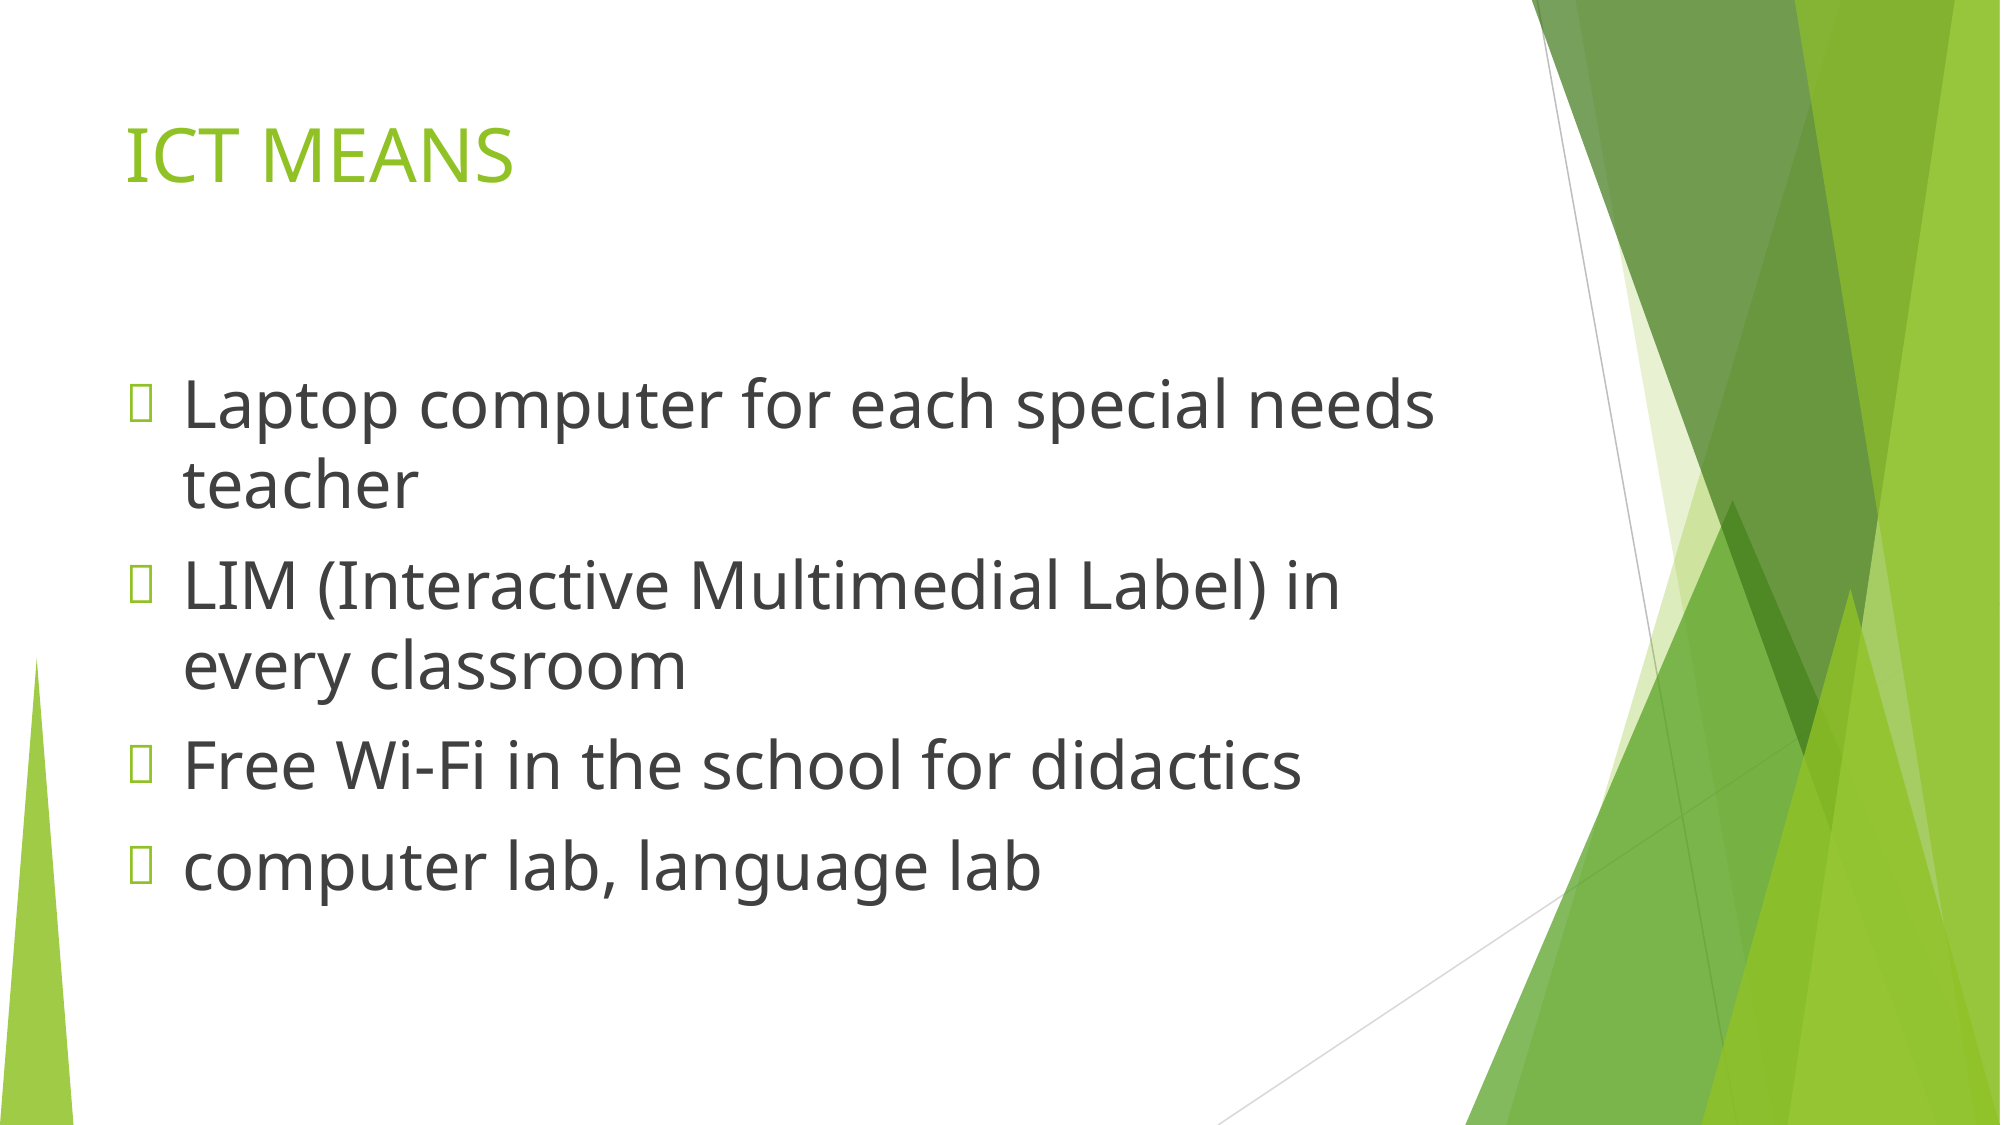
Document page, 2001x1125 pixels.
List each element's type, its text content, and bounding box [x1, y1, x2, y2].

list Laptop computer for each special needs teacher LIM (Interactive Multimedial Label) in every classroom Free Wi-Fi in the school for didactics computer lab, language lab [111, 354, 1522, 992]
title ICT MEANS [111, 99, 1522, 317]
